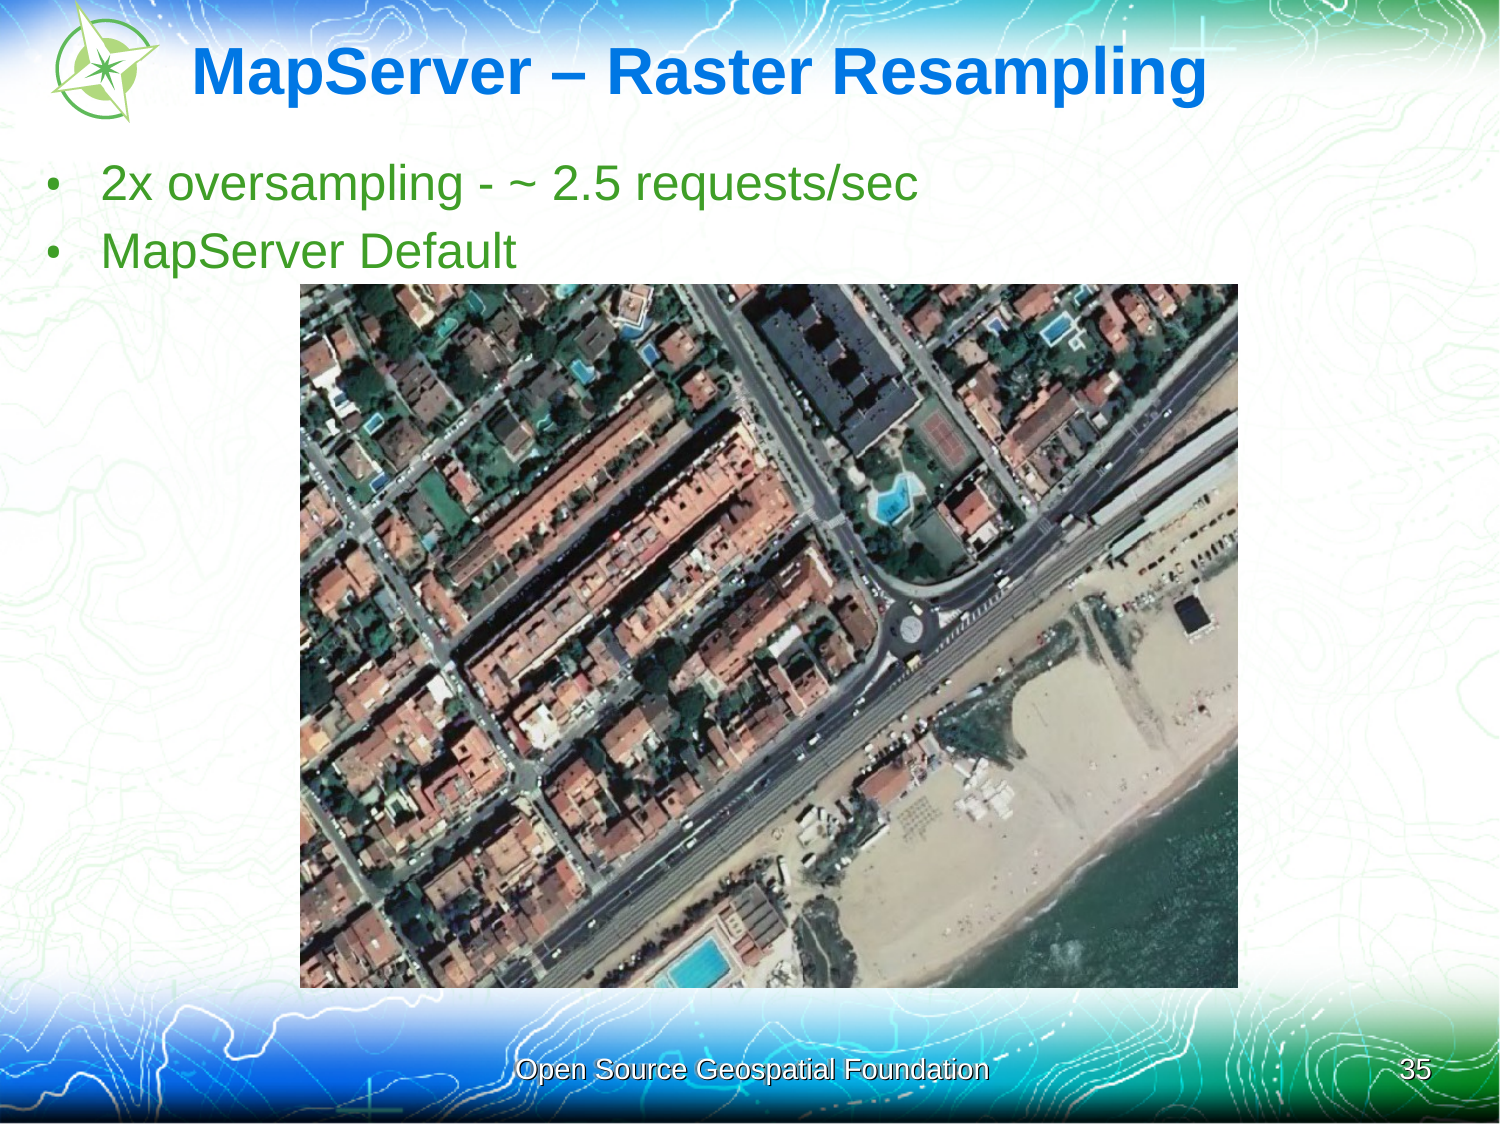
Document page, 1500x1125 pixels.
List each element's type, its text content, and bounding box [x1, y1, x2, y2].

list 2x oversampling - ~ 2.5 requests/sec MapServer Default [29, 147, 1477, 891]
title MapServer – Raster Resampling [177, 20, 1477, 122]
picture [0, 0, 1500, 1125]
